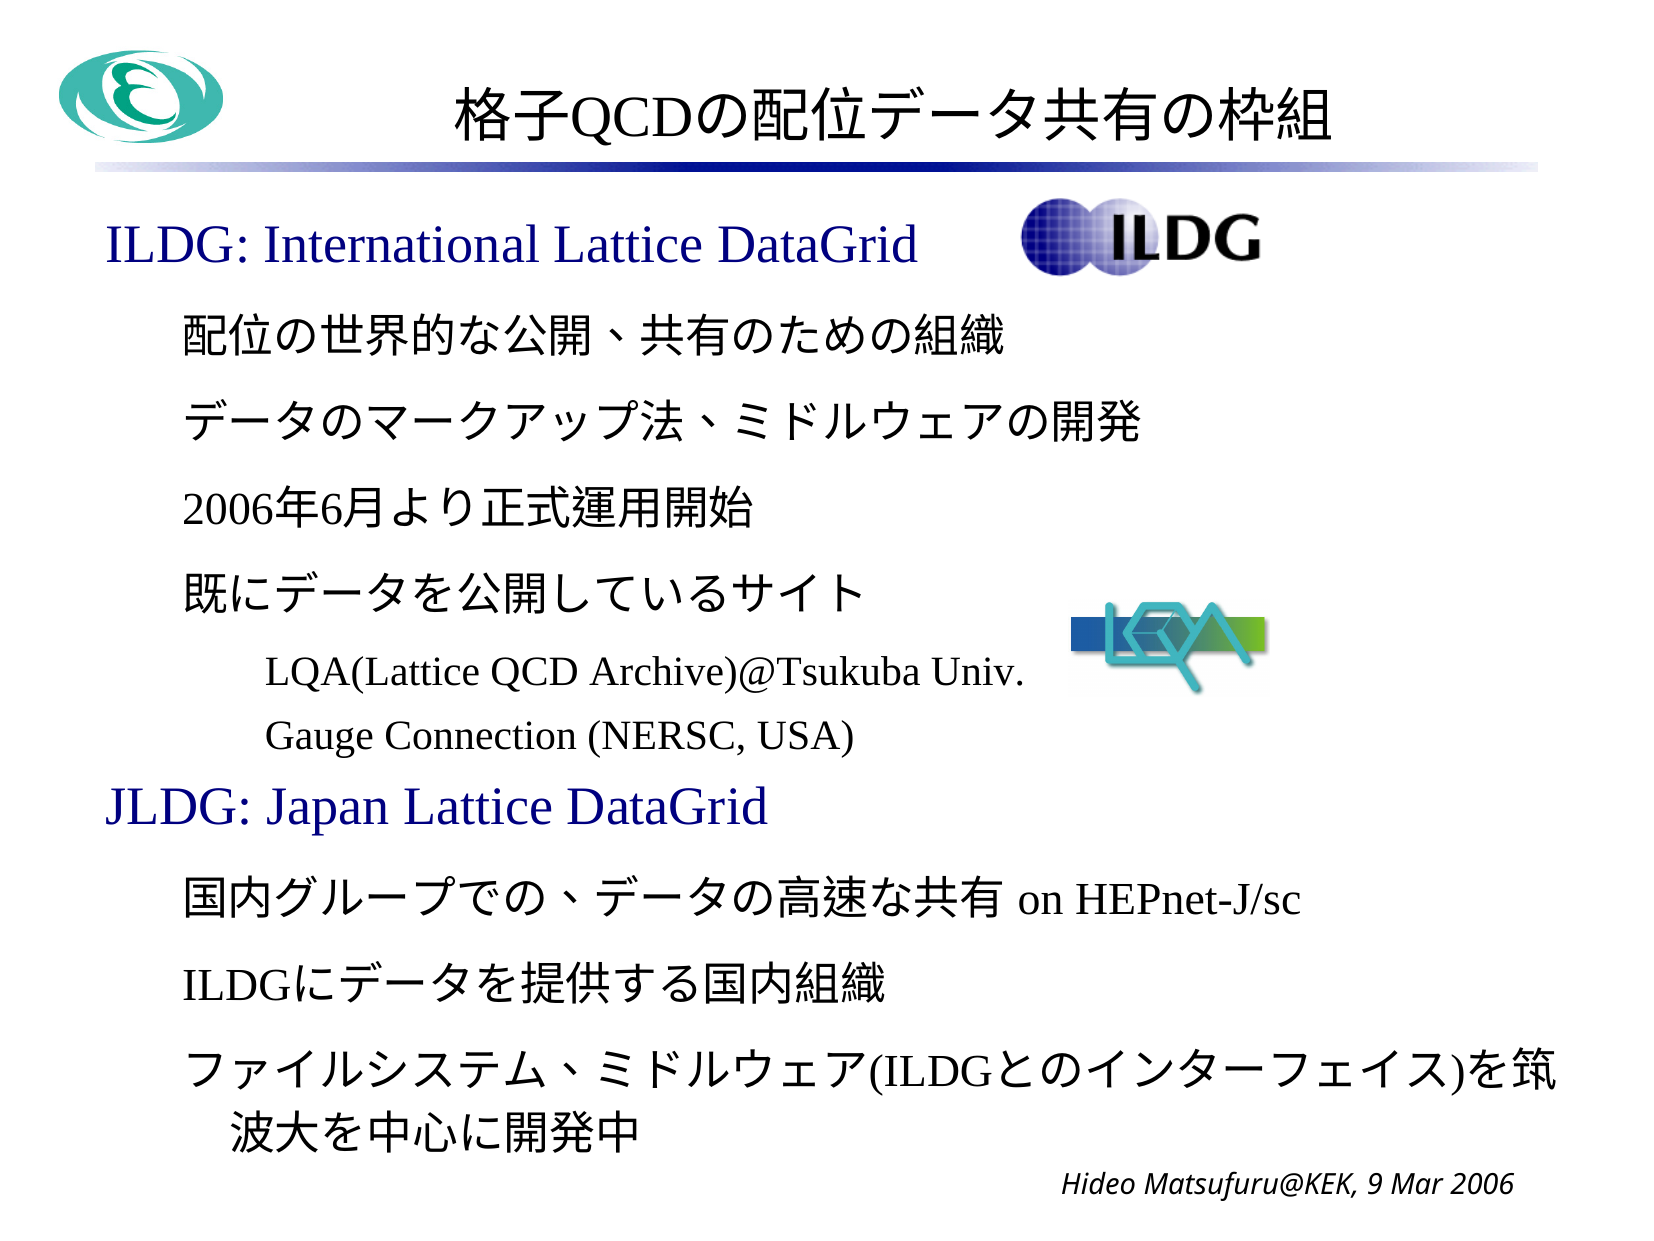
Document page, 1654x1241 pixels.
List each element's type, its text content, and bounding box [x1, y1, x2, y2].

list ILDG: International Lattice DataGrid 配位の世界的な公開、共有のための組織 データのマークアップ法、ミドルウェアの開発 2006年6月より正式運用開始 既にデータを公開しているサイト LQA(Lattice QCD Archive)@Tsukuba Univ. Gauge Connection (NERSC, USA) JLDG: Japan Lattice DataGrid 国内グループでの、データの高速な共有 on HEPnet-J/sc ILDGにデータを提供する国内組織 ファイルシステム、ミドルウェア(ILDGとのインターフェイス)を筑波大を中心に開発中 [87, 213, 1588, 1135]
picture [95, 162, 1538, 172]
picture [1000, 197, 1276, 278]
picture [1068, 599, 1270, 697]
title 格子QCDの配位データ共有の枠組 [255, 61, 1515, 168]
picture [52, 41, 230, 152]
